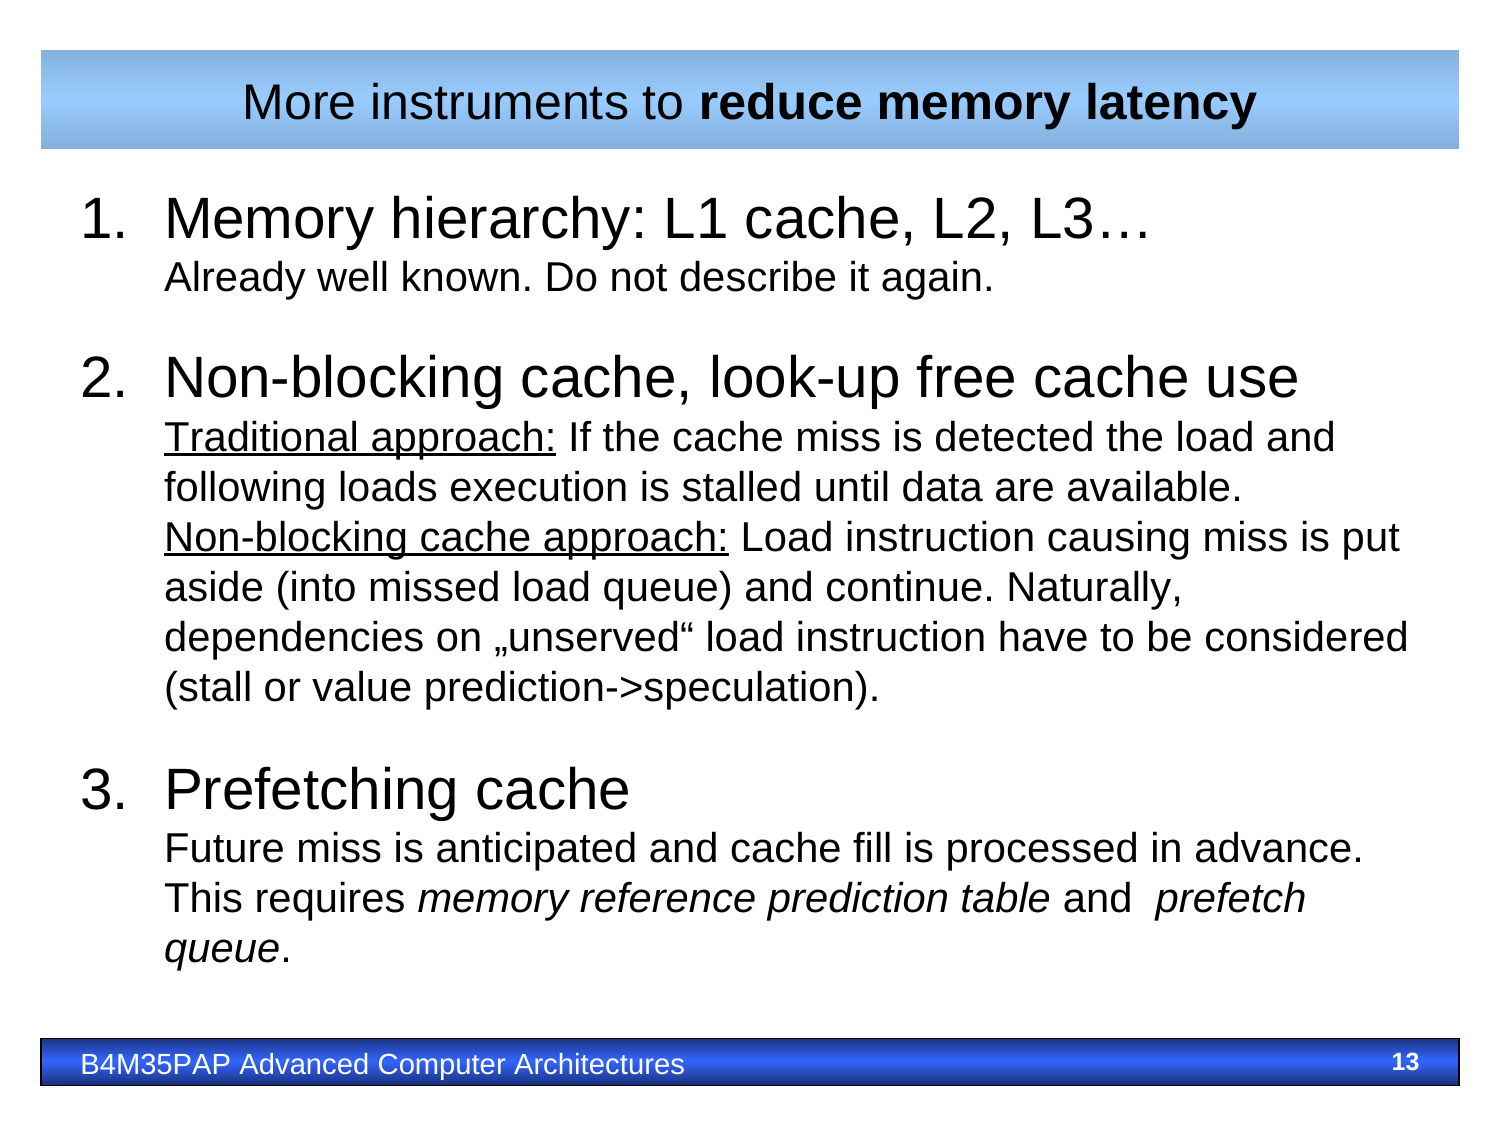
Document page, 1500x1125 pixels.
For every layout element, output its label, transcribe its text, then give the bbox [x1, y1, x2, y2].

list Memory hierarchy: L1 cache, L2, L3… Already well known. Do not describe it again. Non-blocking cache, look-up free cache use Traditional approach: If the cache miss is detected the load and following loads execution is stalled until data are available. Non-blocking cache approach: Load instruction causing miss is put aside (into missed load queue) and continue. Naturally, dependencies on „unserved“ load instruction have to be considered (stall or value prediction->speculation). Prefetching cache Future miss is anticipated and cache fill is processed in advance. This requires memory reference prediction table and prefetch queue. [64, 172, 1436, 1000]
title More instruments to reduce memory latency [41, 50, 1459, 149]
